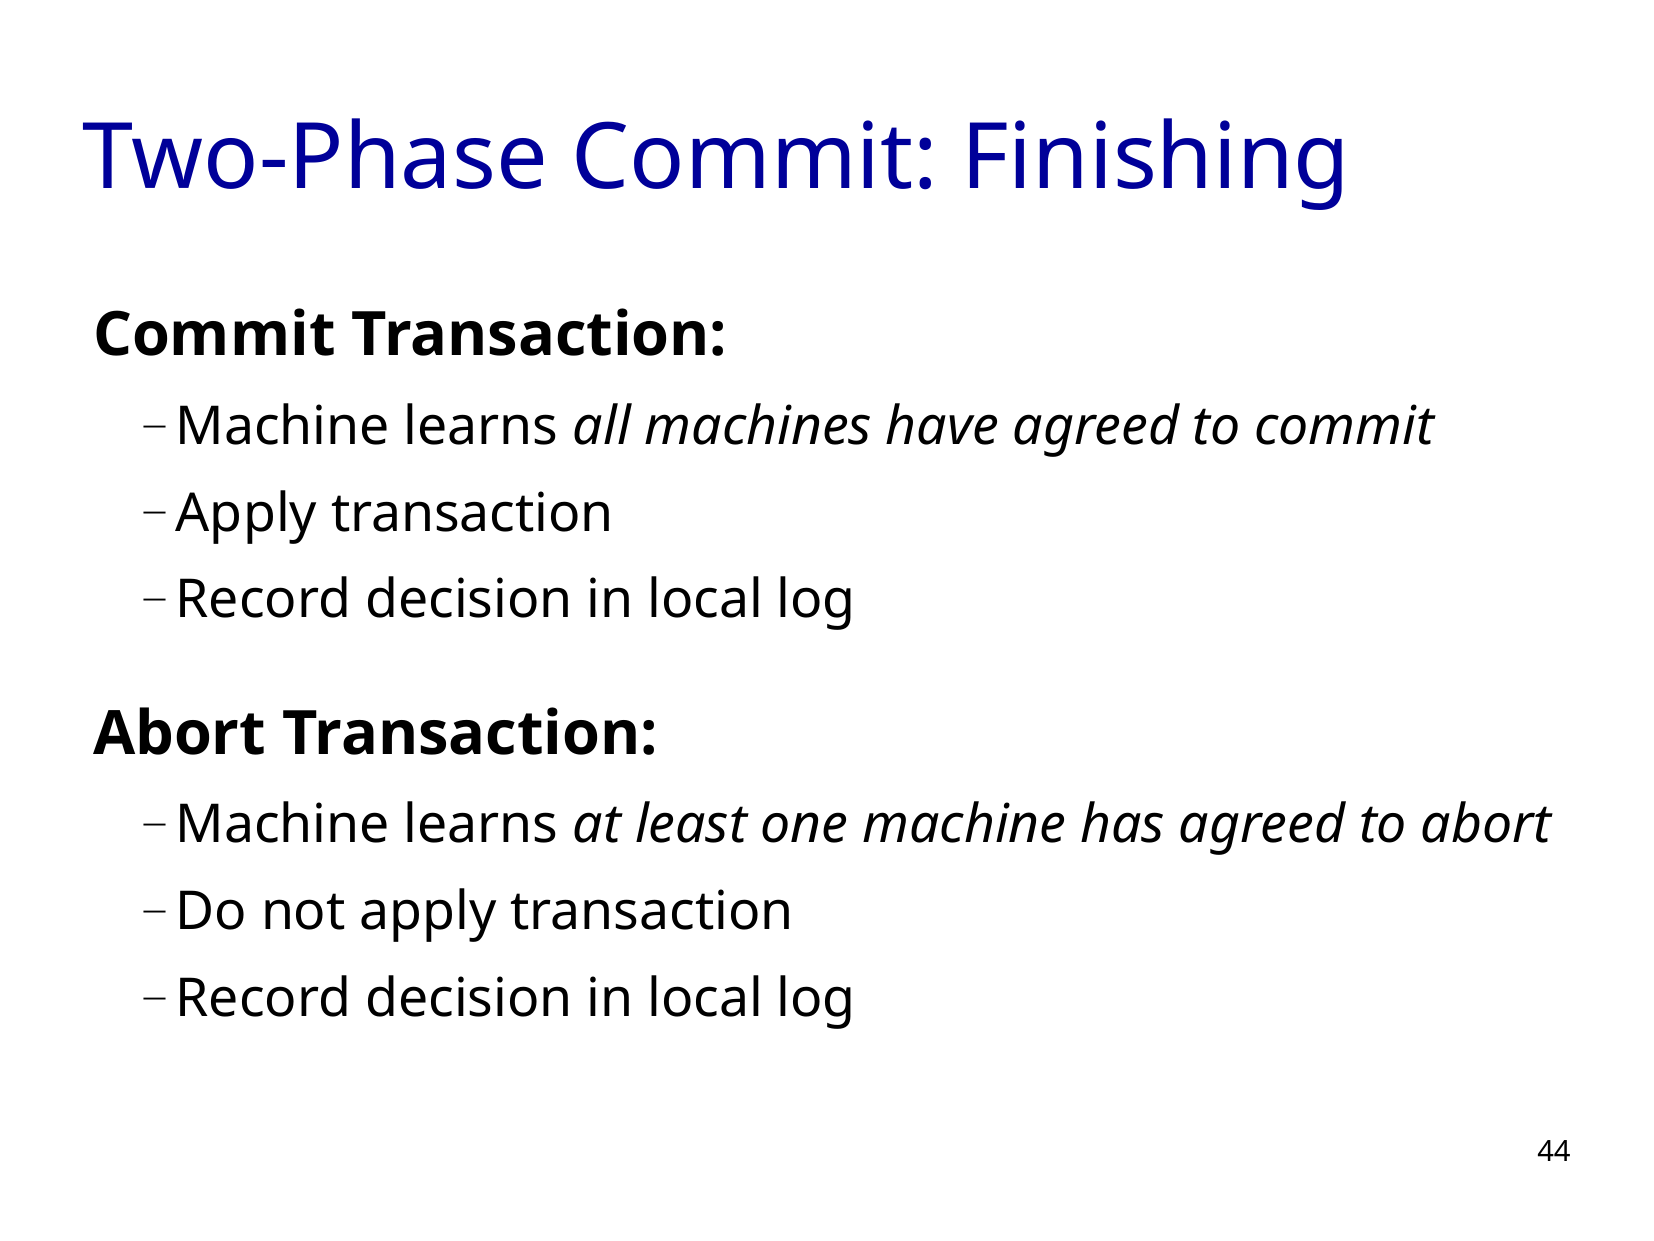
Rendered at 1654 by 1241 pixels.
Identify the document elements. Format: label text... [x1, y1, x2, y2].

title Two-Phase Commit: Finishing [82, 49, 1571, 257]
list Commit Transaction: Machine learns all machines have agreed to commit Apply transaction Record decision in local log Abort Transaction: Machine learns at least one machine has agreed to abort Do not apply transaction Record decision in local log [60, 290, 1571, 1096]
